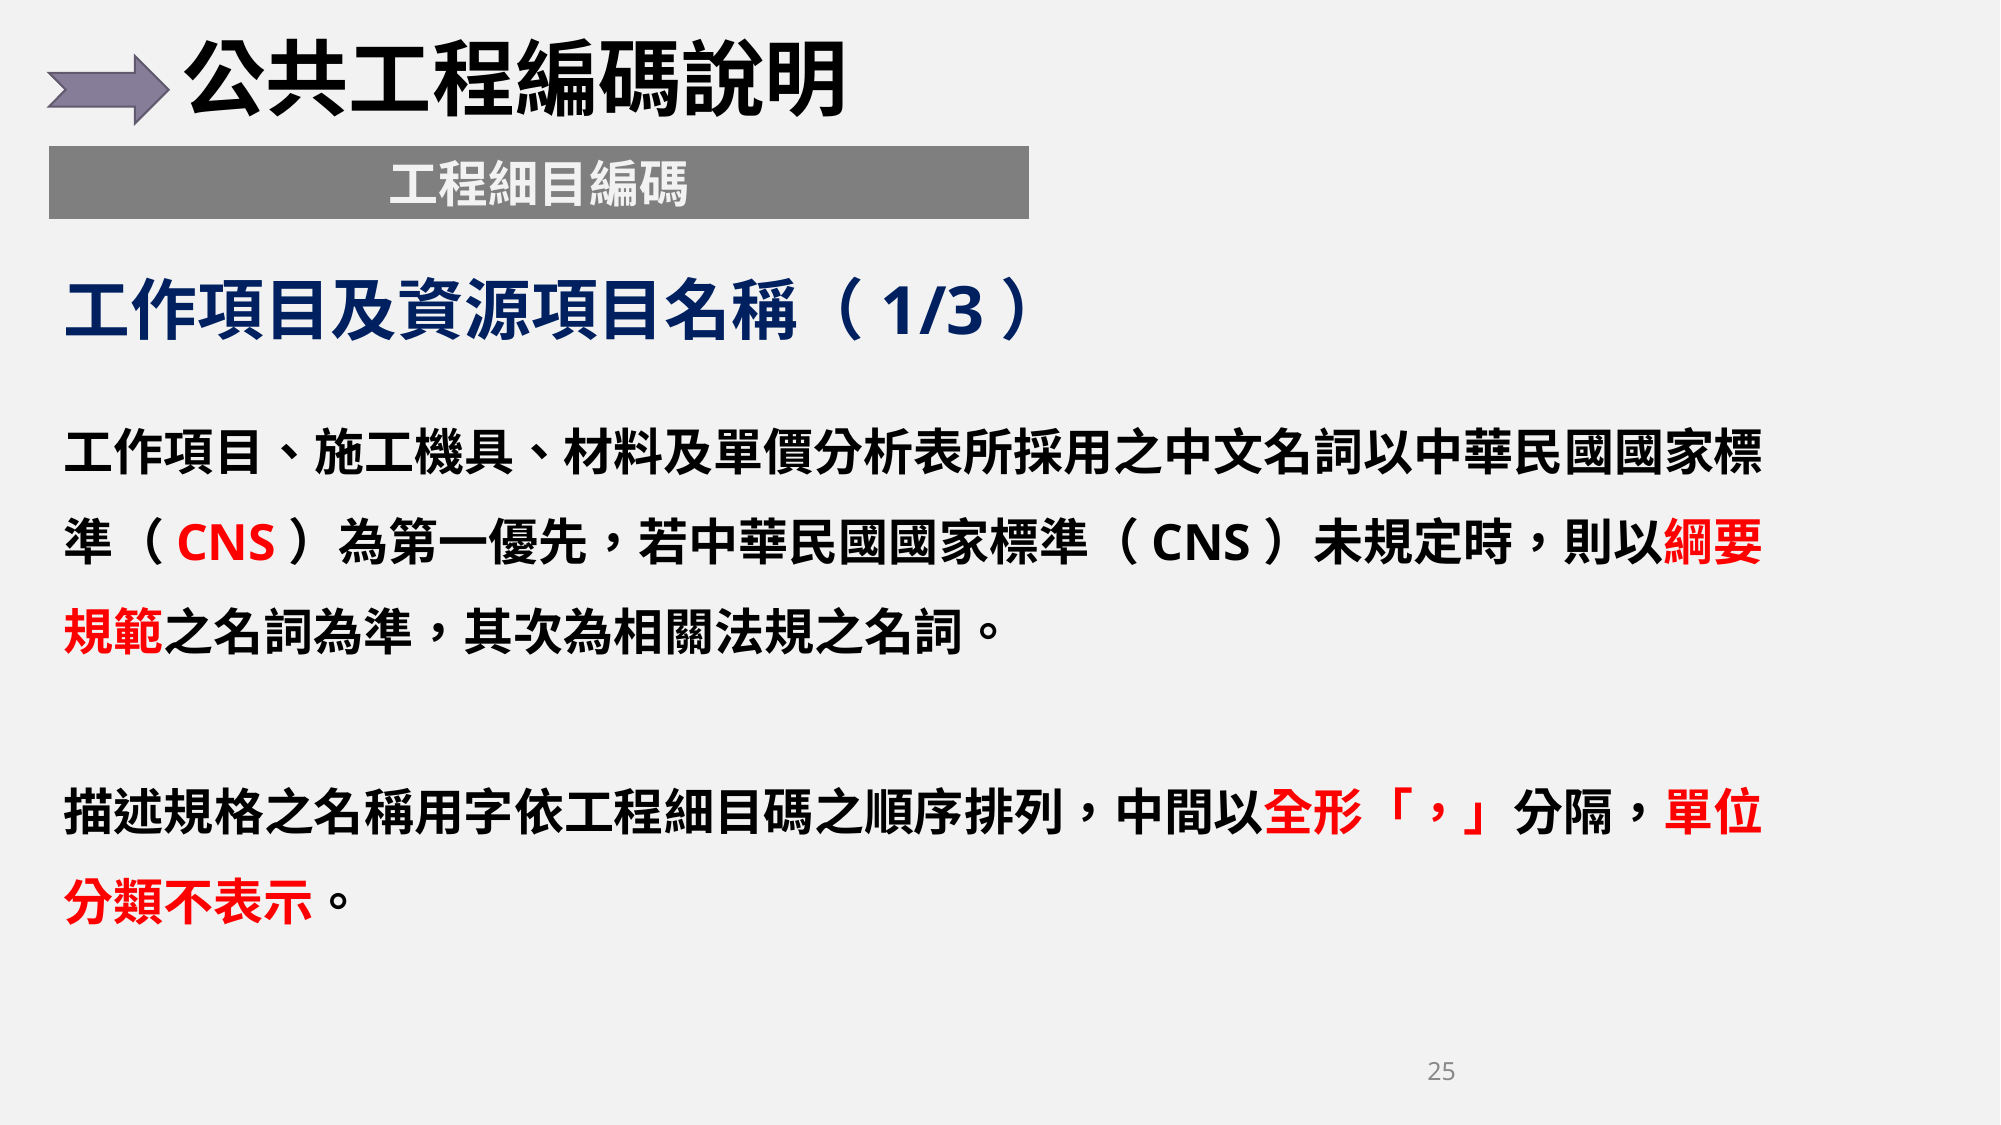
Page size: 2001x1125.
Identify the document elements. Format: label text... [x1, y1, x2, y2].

text_box 工作項目、施工機具、材料及單價分析表所採用之中文名詞以中華民國國家標準（CNS）為第一優先，若中華民國國家標準（CNS）未規定時，則以綱要規範之名詞為準，其次為相關法規之名詞。 描述規格之名稱用字依工程細目碼之順序排列，中間以全形「，」分隔，單位分類不表示。 [49, 383, 1827, 938]
text_box 工程細目編碼 [49, 146, 1029, 219]
text_box [48, 55, 167, 124]
text_box 工作項目及資源項目名稱（1/3） [48, 219, 1318, 357]
text_box 公共工程編碼說明 [167, 18, 1375, 135]
text_box 25 [1412, 1042, 1863, 1103]
